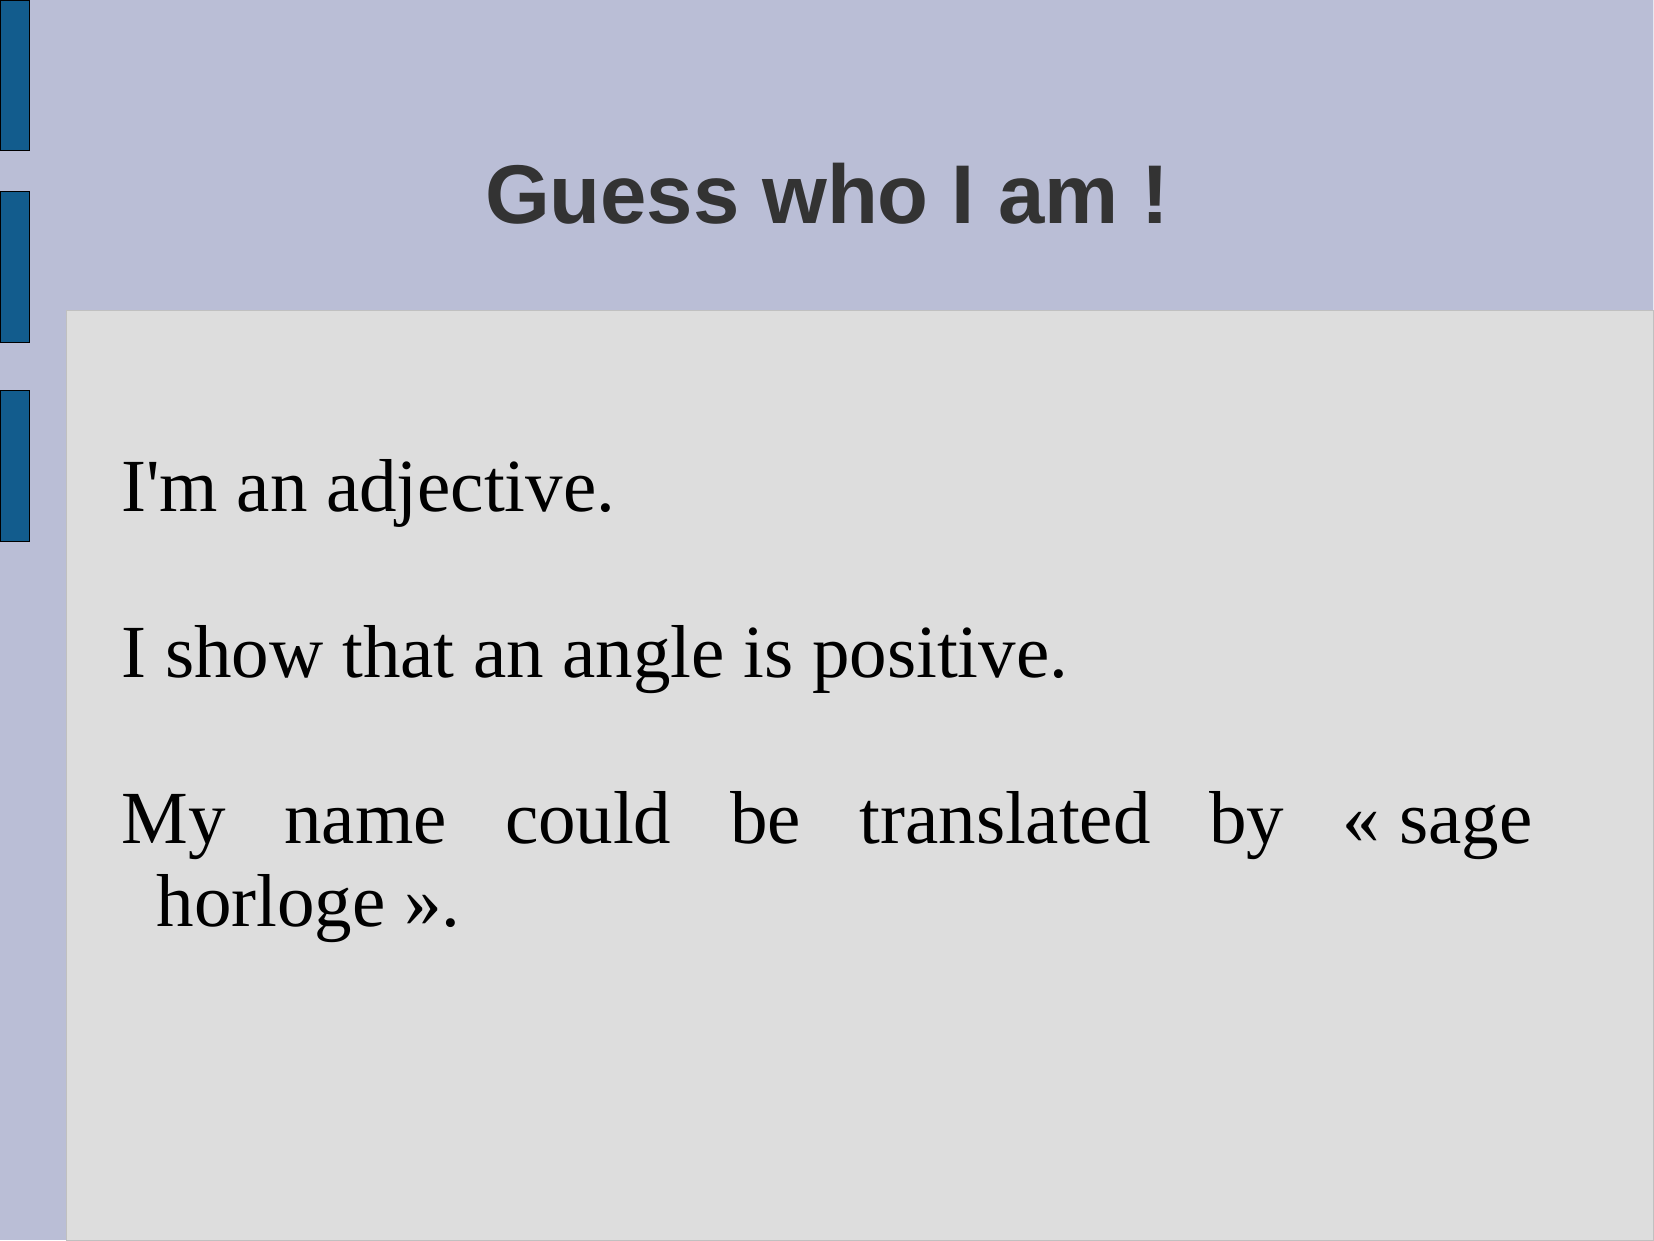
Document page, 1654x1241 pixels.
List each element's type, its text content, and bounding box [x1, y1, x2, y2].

title Guess who I am ! [121, 91, 1534, 299]
subtitle I'm an adjective. I show that an angle is positive. My name could be translated by « sage horloge ». [121, 344, 1534, 1127]
